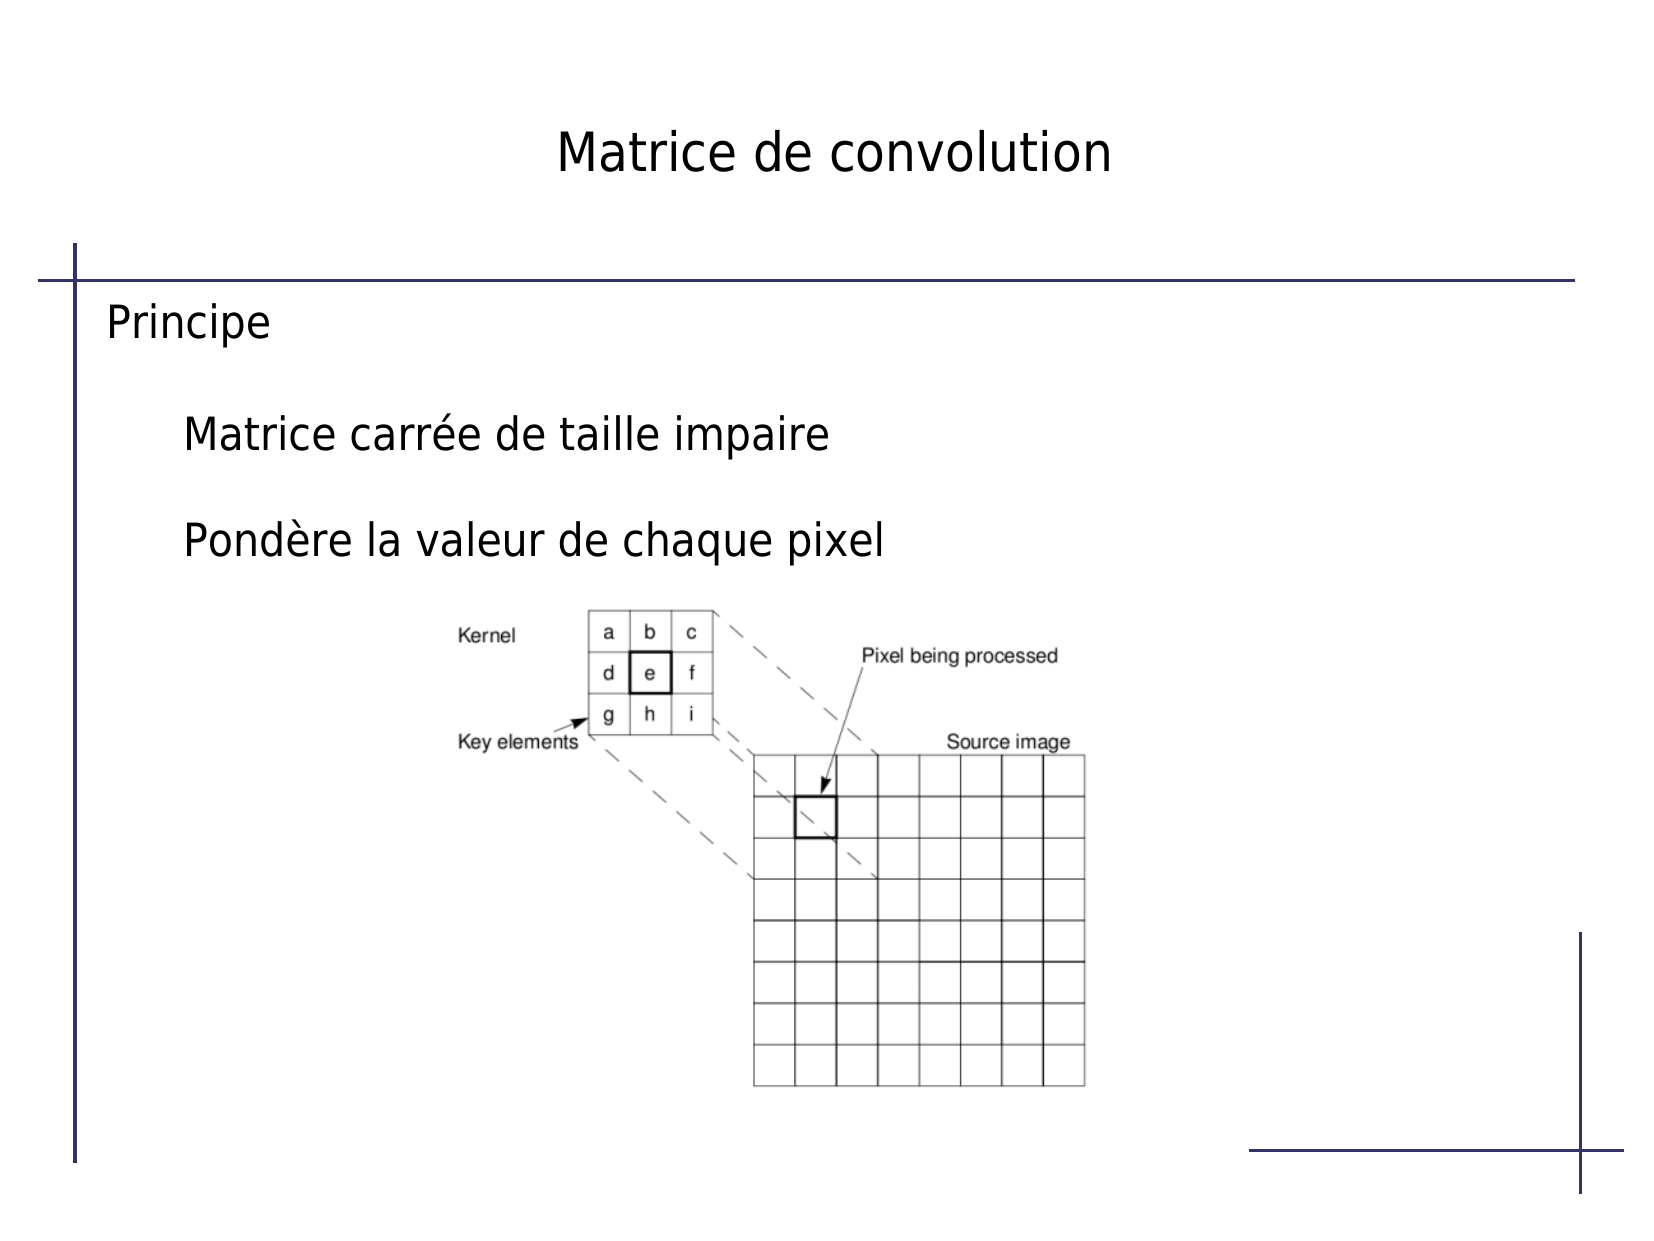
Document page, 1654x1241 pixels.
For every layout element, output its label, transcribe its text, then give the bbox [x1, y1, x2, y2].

list Principe Matrice carrée de taille impaire Pondère la valeur de chaque pixel [88, 296, 1538, 1115]
title Matrice de convolution [112, 49, 1558, 257]
picture [413, 608, 1182, 1093]
